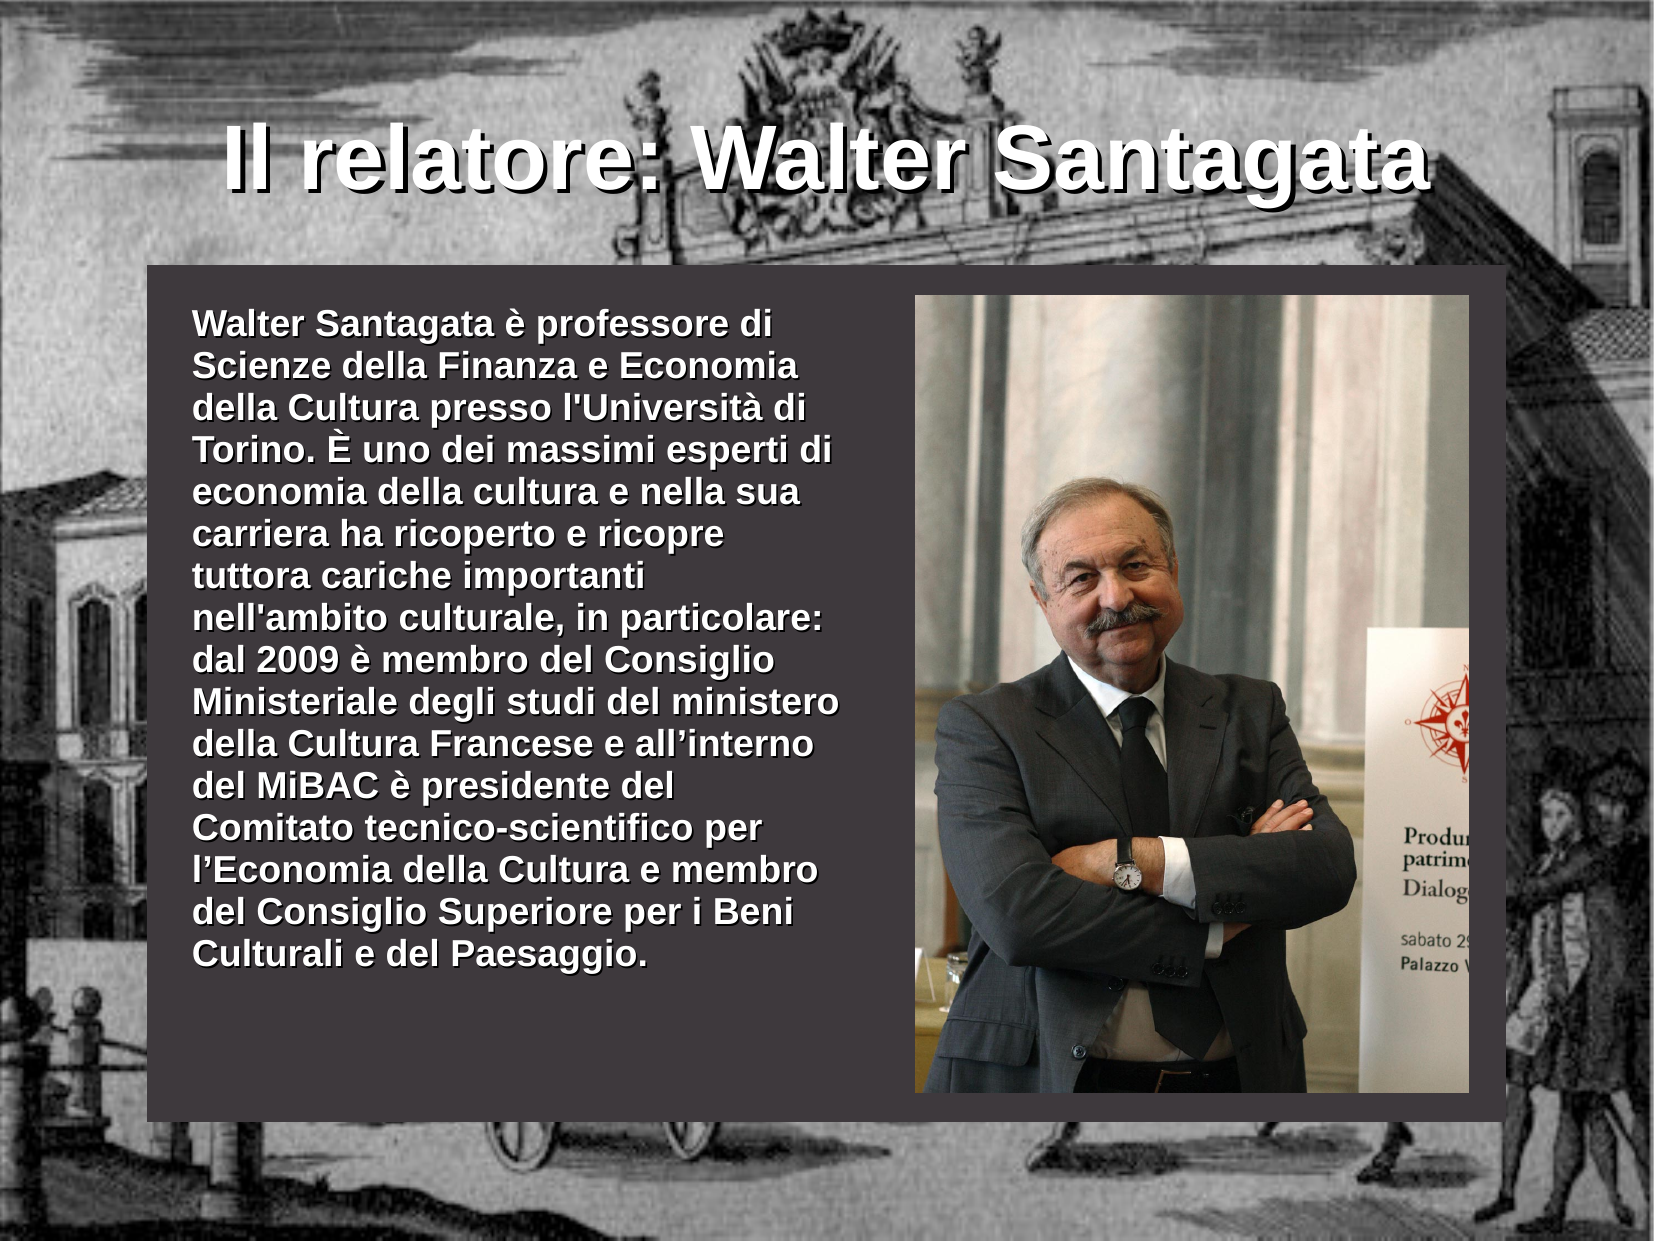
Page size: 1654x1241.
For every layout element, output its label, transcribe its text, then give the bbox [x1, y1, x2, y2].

title Il relatore: Walter Santagata [82, 49, 1571, 257]
picture [147, 265, 1506, 1123]
text_box Walter Santagata è professore di Scienze della Finanza e Economia della Cultura presso l'Università di Torino. È uno dei massimi esperti di economia della cultura e nella sua carriera ha ricoperto e ricopre tuttora cariche importanti nell'ambito culturale, in particolare: dal 2009 è membro del Consiglio Ministeriale degli studi del ministero della Cultura Francese e all’interno del MiBAC è presidente del Comitato tecnico-scientifico per l’Economia della Cultura e membro del Consiglio Superiore per i Beni Culturali e del Paesaggio. [177, 295, 857, 1002]
